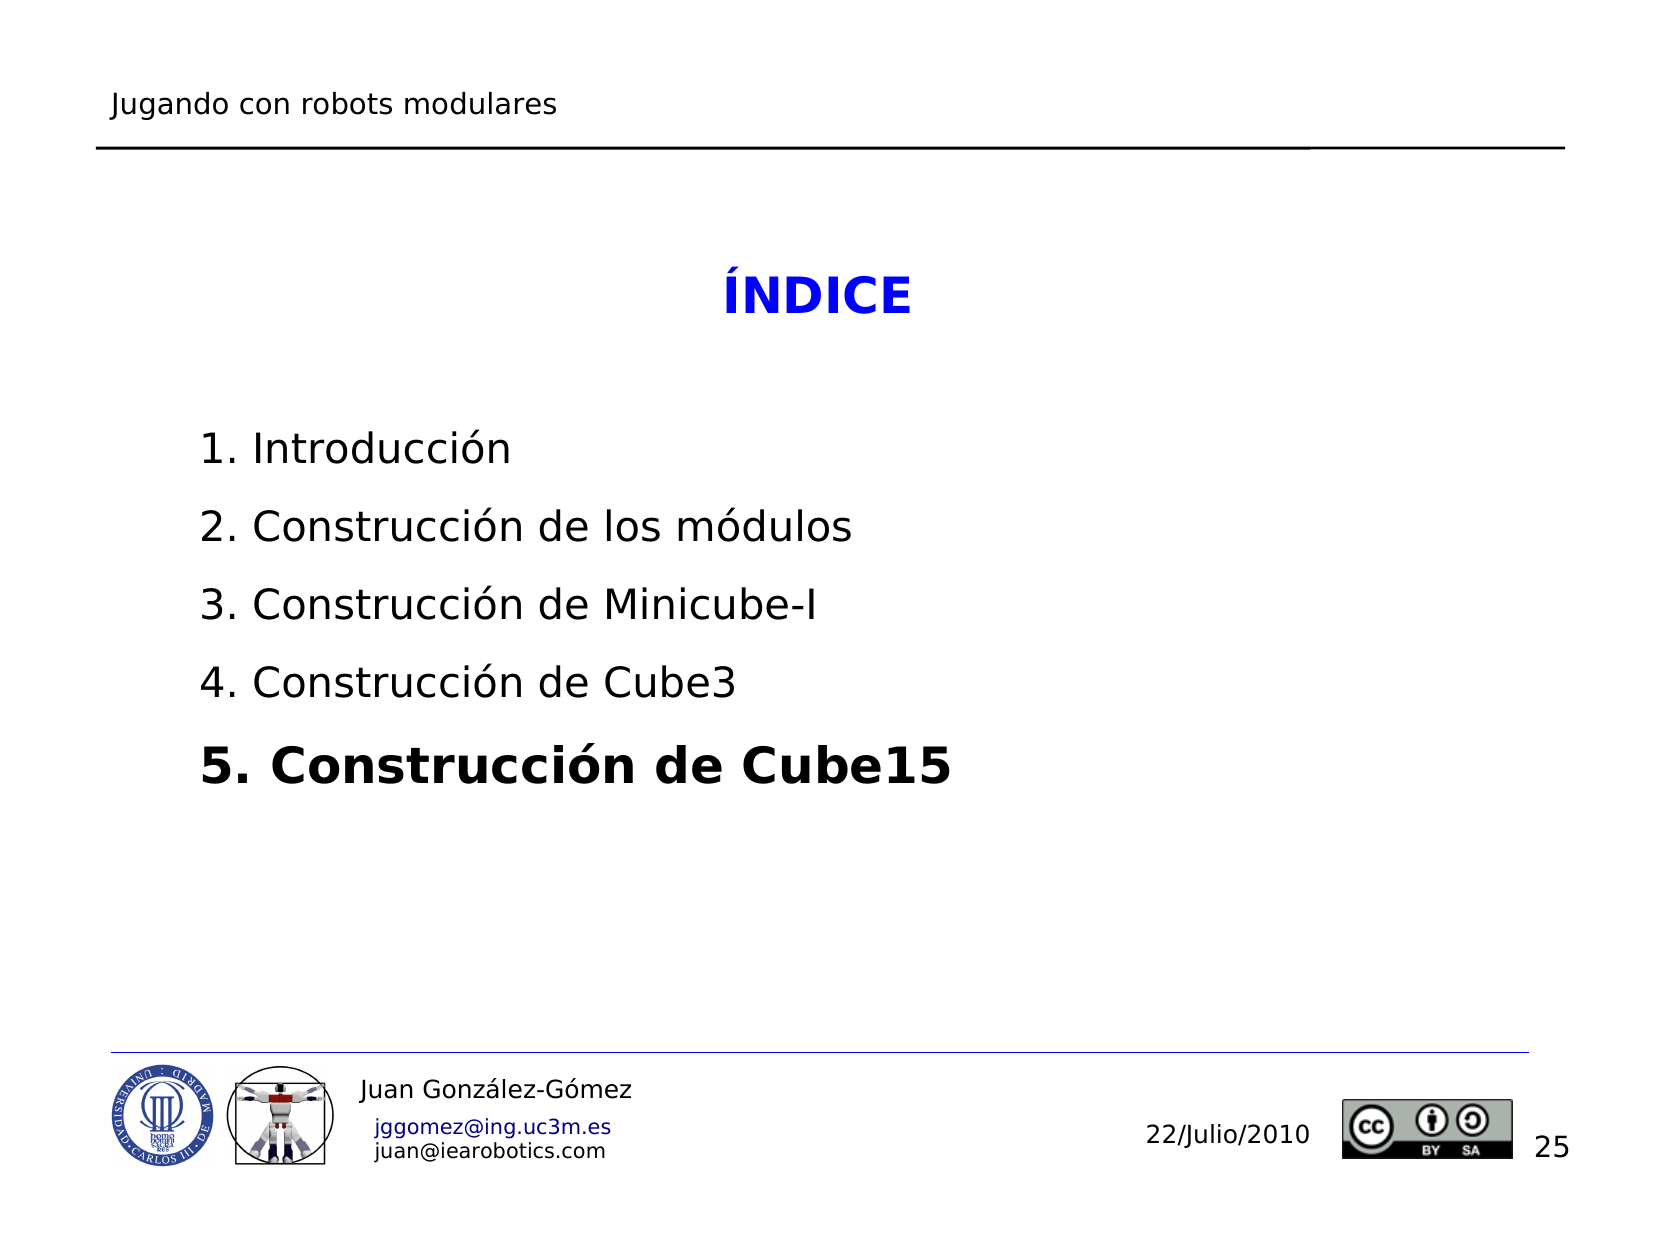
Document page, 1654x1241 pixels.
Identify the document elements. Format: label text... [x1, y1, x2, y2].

picture [110, 1062, 215, 1167]
text_box Juan González-Gómez [345, 1068, 648, 1113]
text_box 22/Julio/2010 [1122, 1113, 1327, 1158]
text_box ÍNDICE [708, 259, 929, 333]
picture [226, 1066, 334, 1166]
text_box jggomez@ing.uc3m.es juan@iearobotics.com [359, 1107, 627, 1172]
text_box Jugando con robots modulares [96, 79, 574, 130]
picture [1342, 1099, 1513, 1159]
text_box Introducción Construcción de los módulos Construcción de Minicube-I Construcción de Cube3 Construcción de Cube15 [184, 417, 969, 803]
